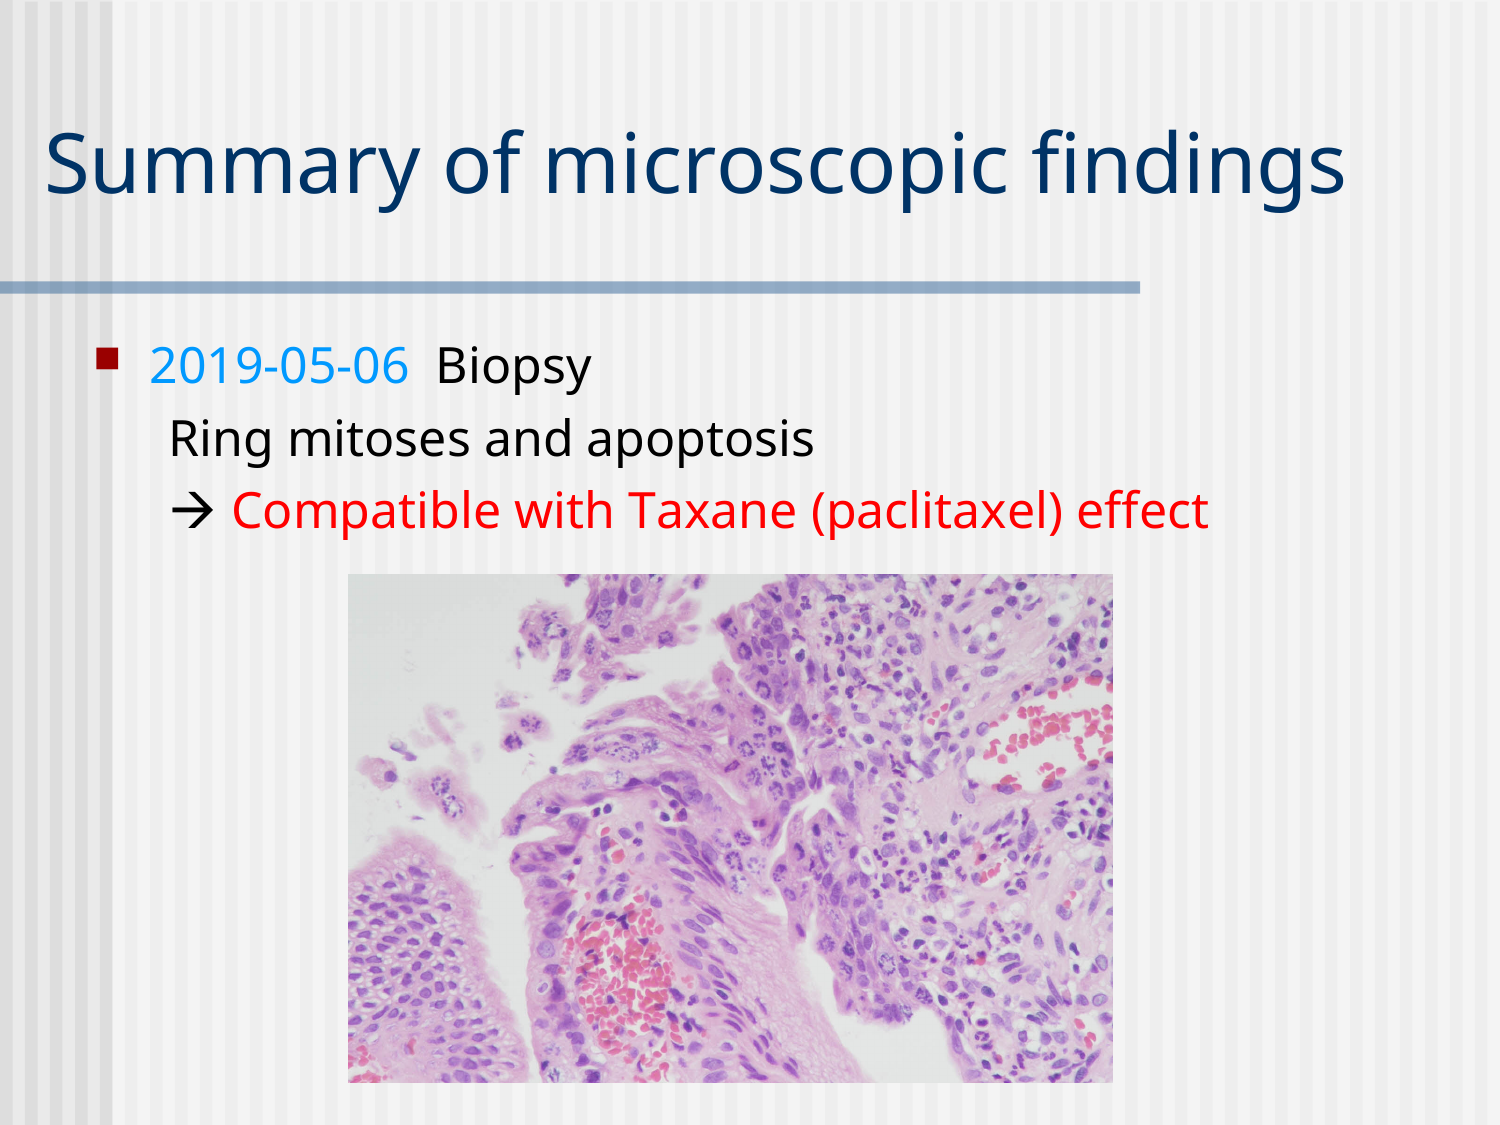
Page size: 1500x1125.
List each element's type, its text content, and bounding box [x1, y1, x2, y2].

picture [348, 574, 1113, 1083]
title Summary of microscopic findings [29, 0, 1471, 218]
list 2019-05-06 Biopsy Ring mitoses and apoptosis  Compatible with Taxane (paclitaxel) effect [78, 326, 1418, 1014]
